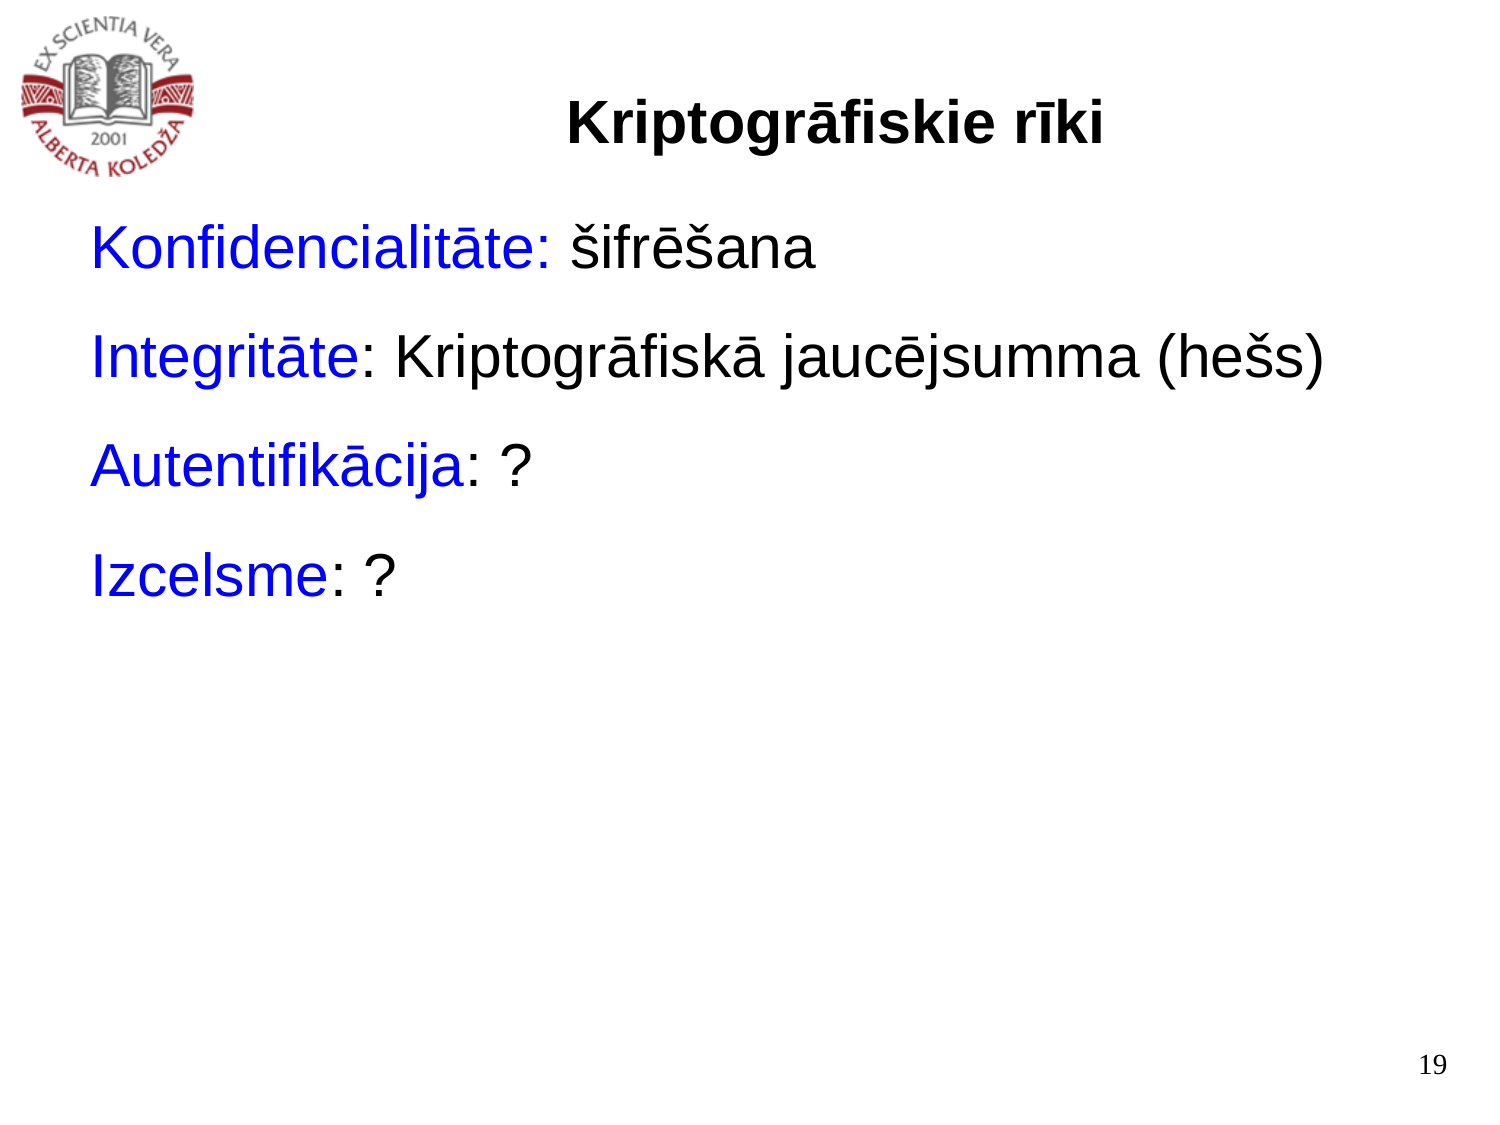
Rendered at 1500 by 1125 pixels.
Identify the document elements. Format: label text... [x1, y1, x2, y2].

picture [21, 16, 194, 177]
title Kriptogrāfiskie rīki [24, 62, 1500, 175]
text_box <skaitlis> [1312, 1037, 1463, 1101]
list Konfidencialitāte: šifrēšana Integritāte: Kriptogrāfiskā jaucējsumma (hešs) Autentifikācija: ? Izcelsme: ? [74, 200, 1463, 1101]
